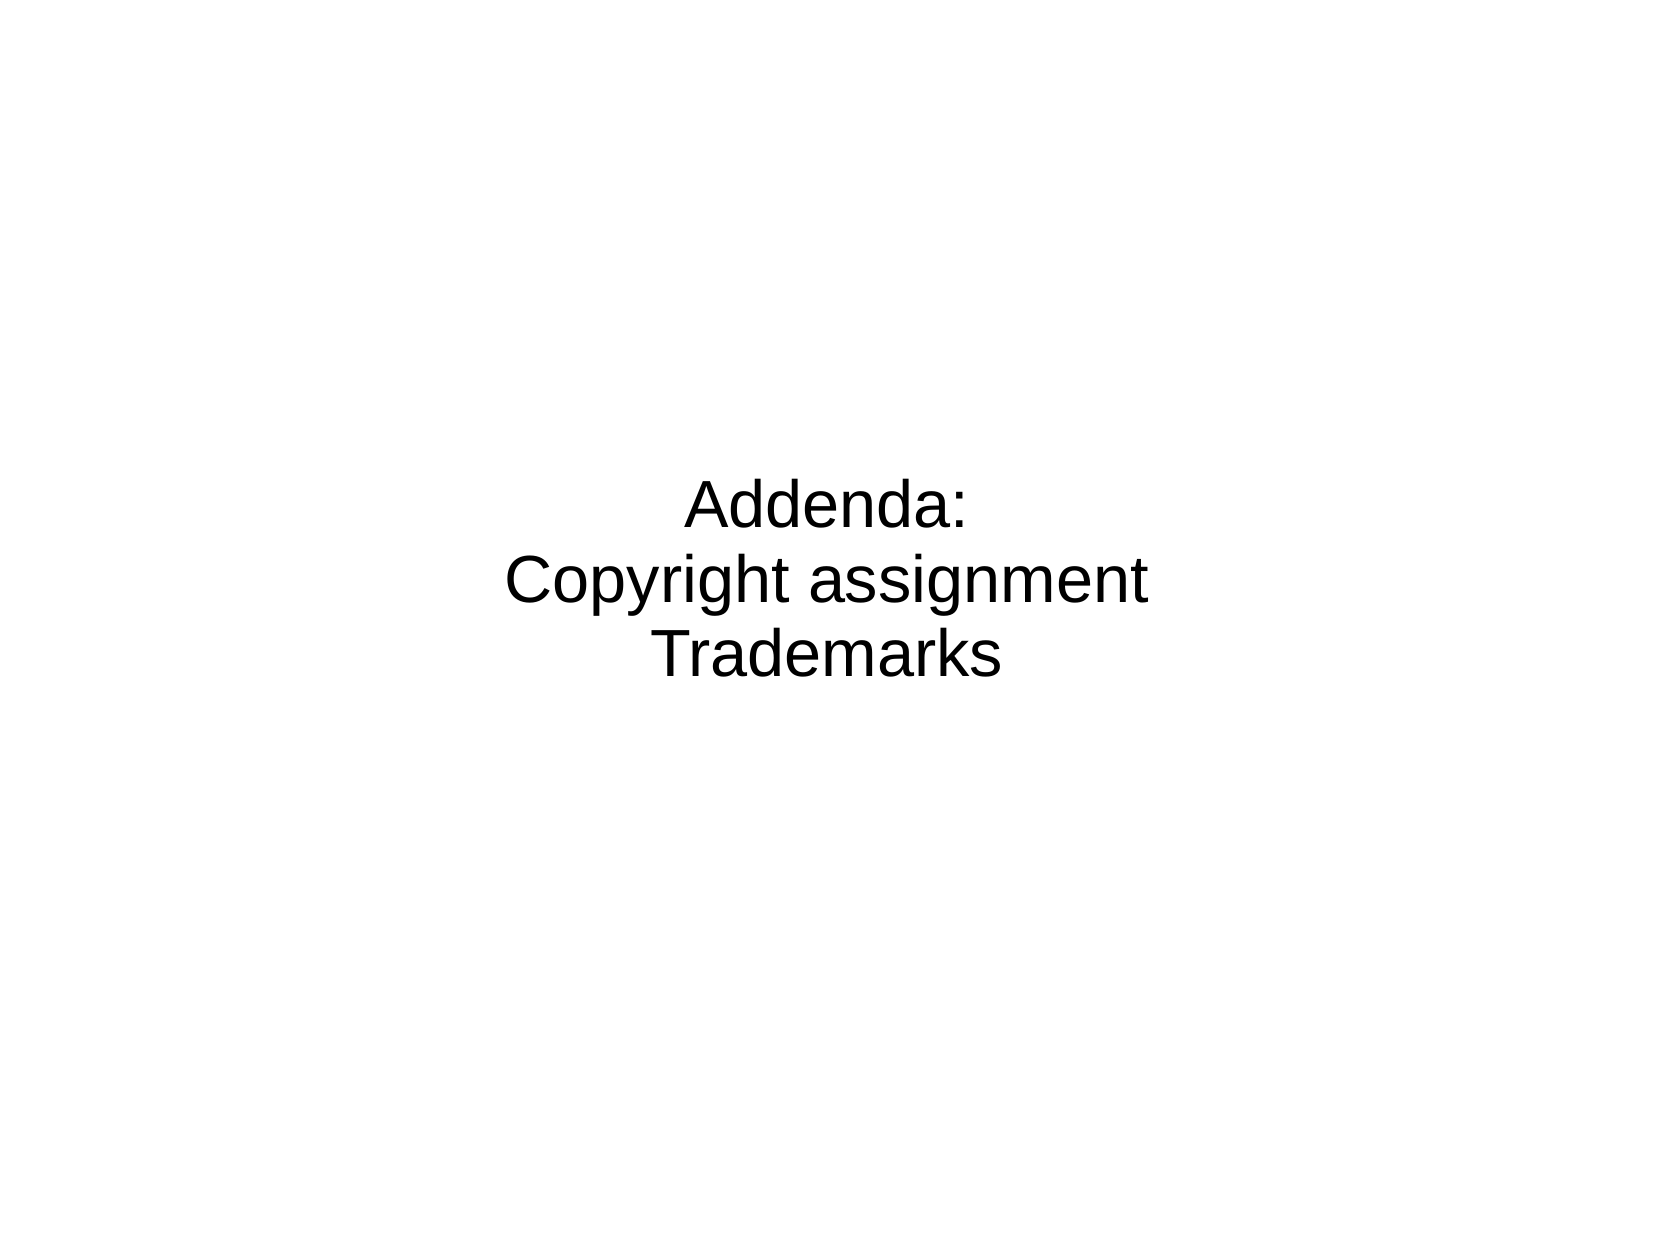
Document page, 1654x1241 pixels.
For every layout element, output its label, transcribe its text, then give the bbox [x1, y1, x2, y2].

subtitle Addenda: Copyright assignment Trademarks [82, 49, 1571, 1109]
